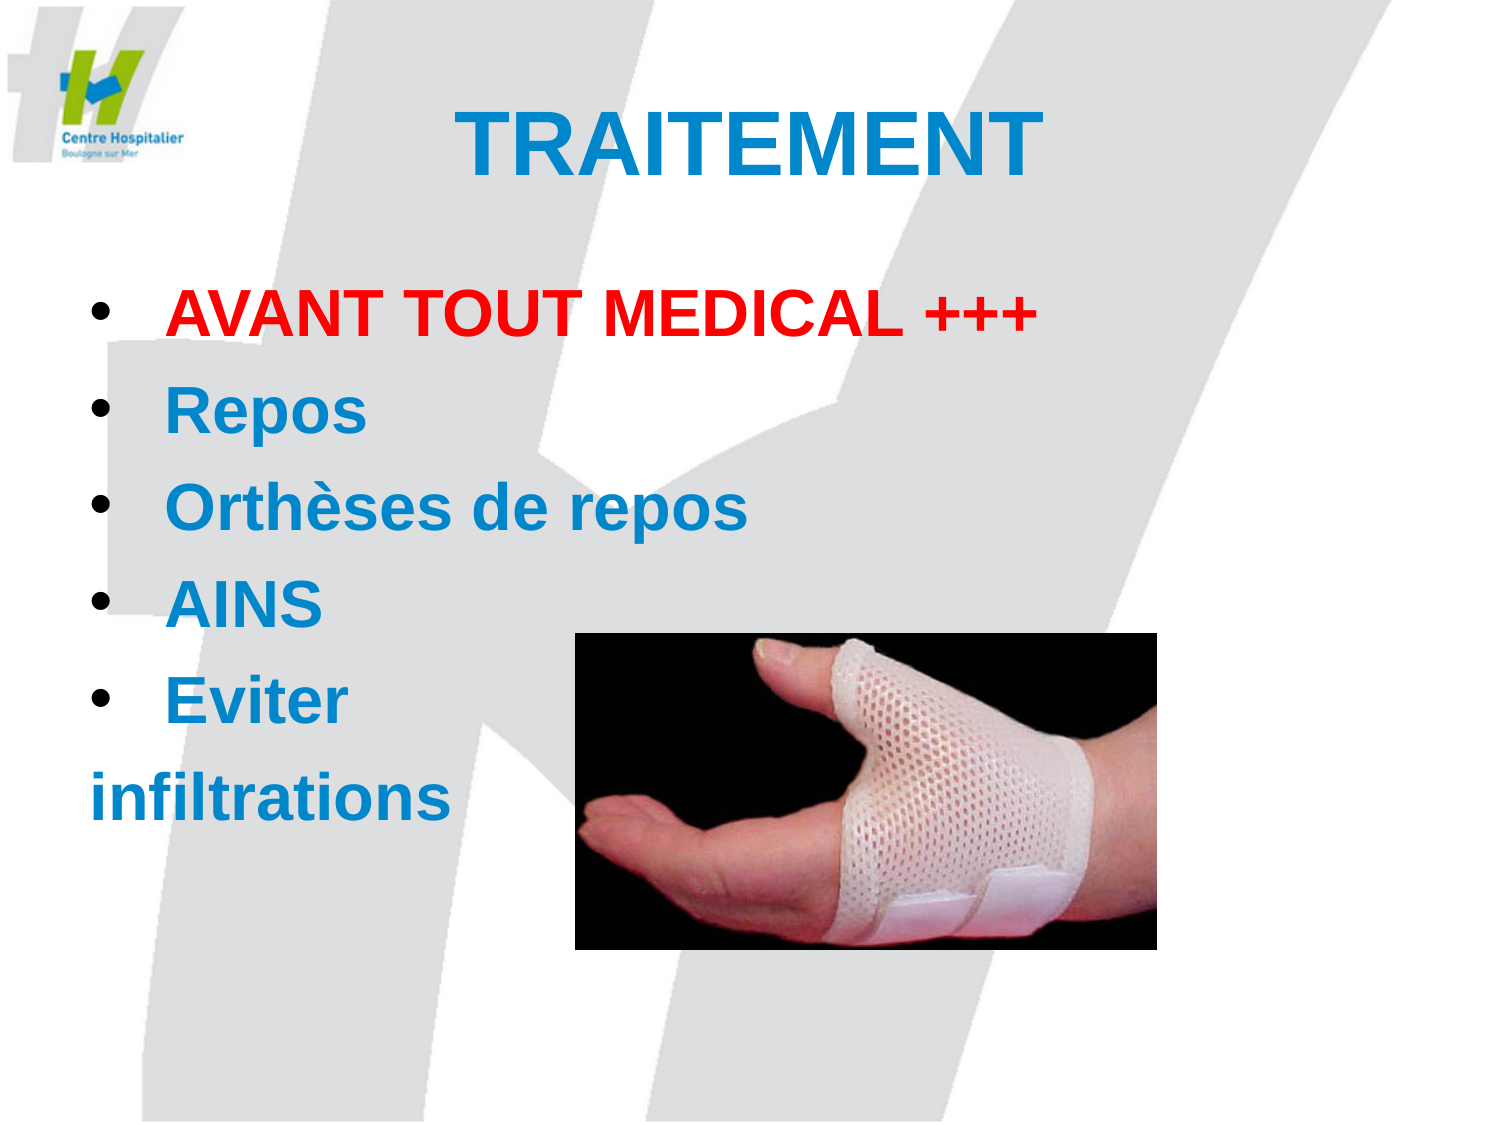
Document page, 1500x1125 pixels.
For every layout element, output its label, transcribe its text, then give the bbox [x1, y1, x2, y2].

title TRAITEMENT [75, 21, 1425, 257]
list AVANT TOUT MEDICAL +++ Repos Orthèses de repos AINS Eviter infiltrations [75, 262, 1425, 1005]
picture [575, 633, 1157, 950]
